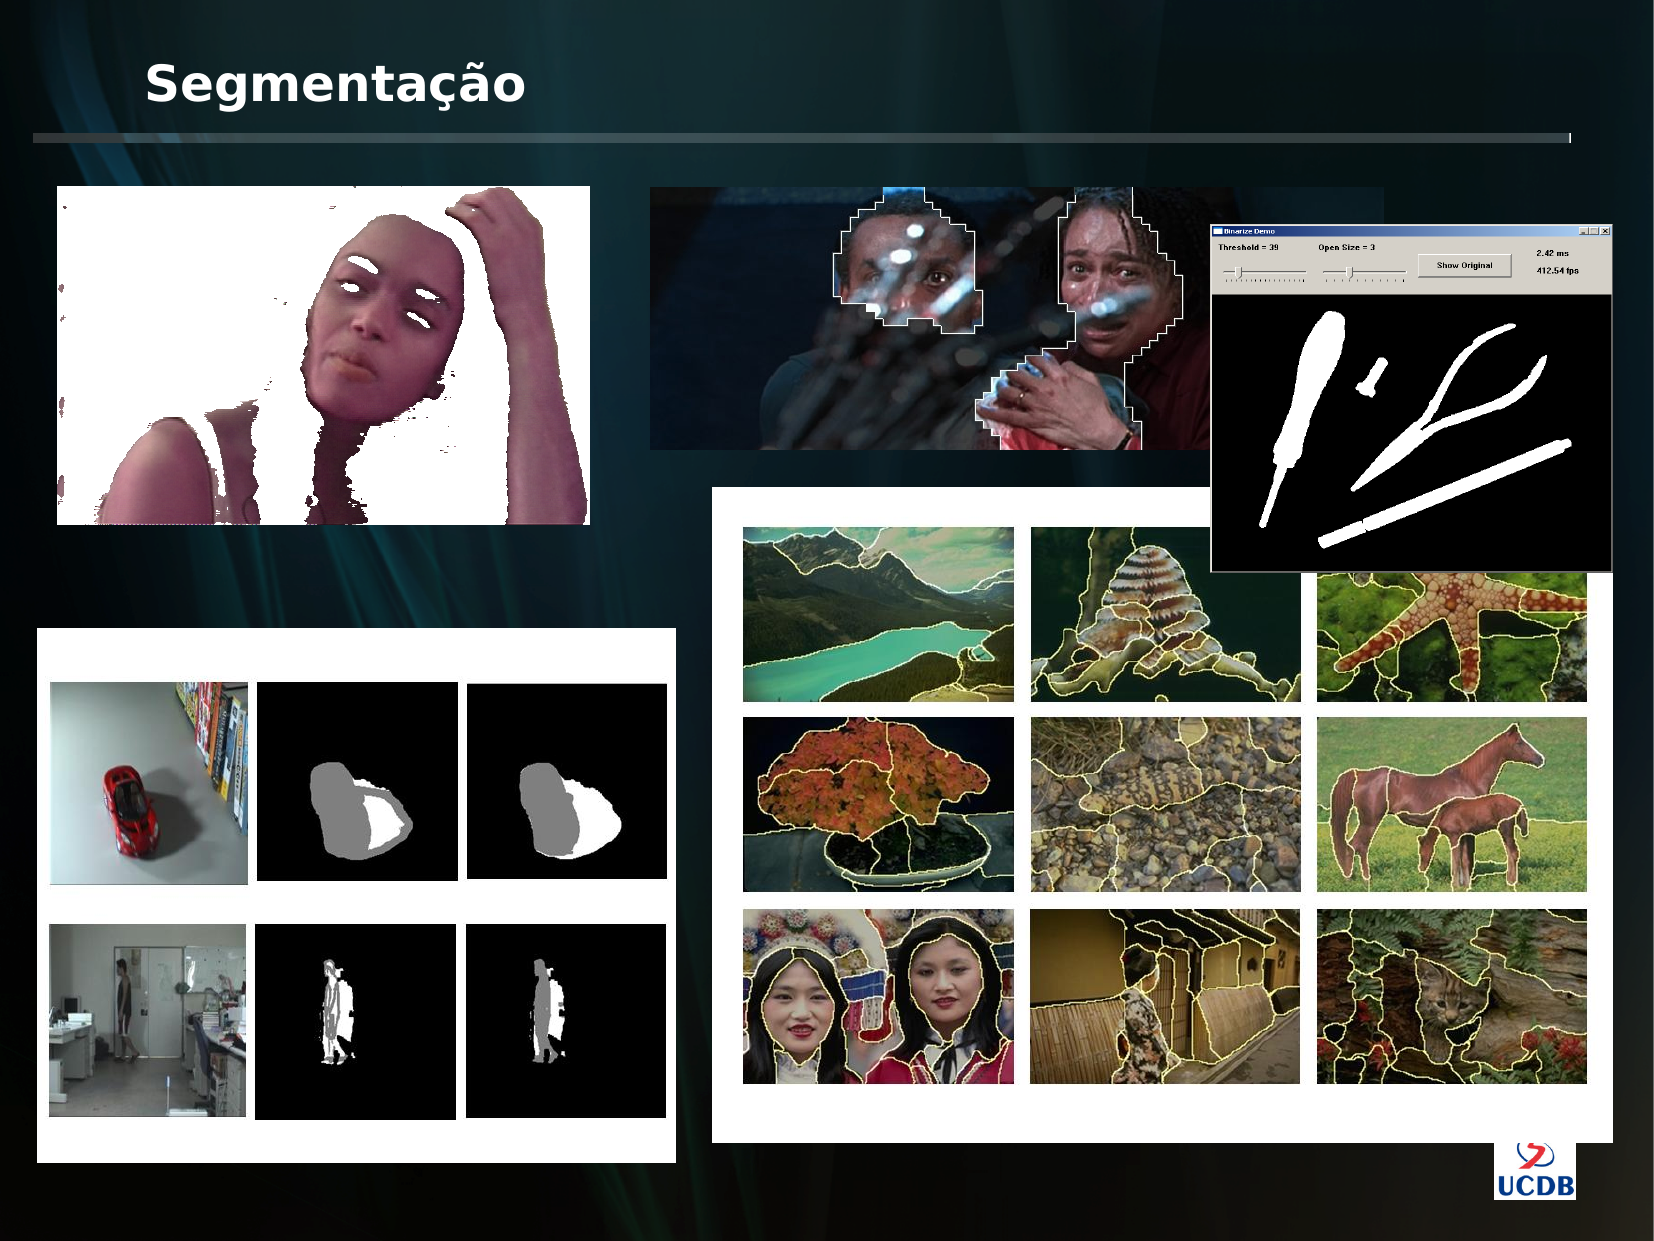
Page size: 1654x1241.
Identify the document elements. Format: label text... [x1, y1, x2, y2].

picture [0, 0, 1654, 1241]
text_box Segmentação [129, 45, 542, 119]
